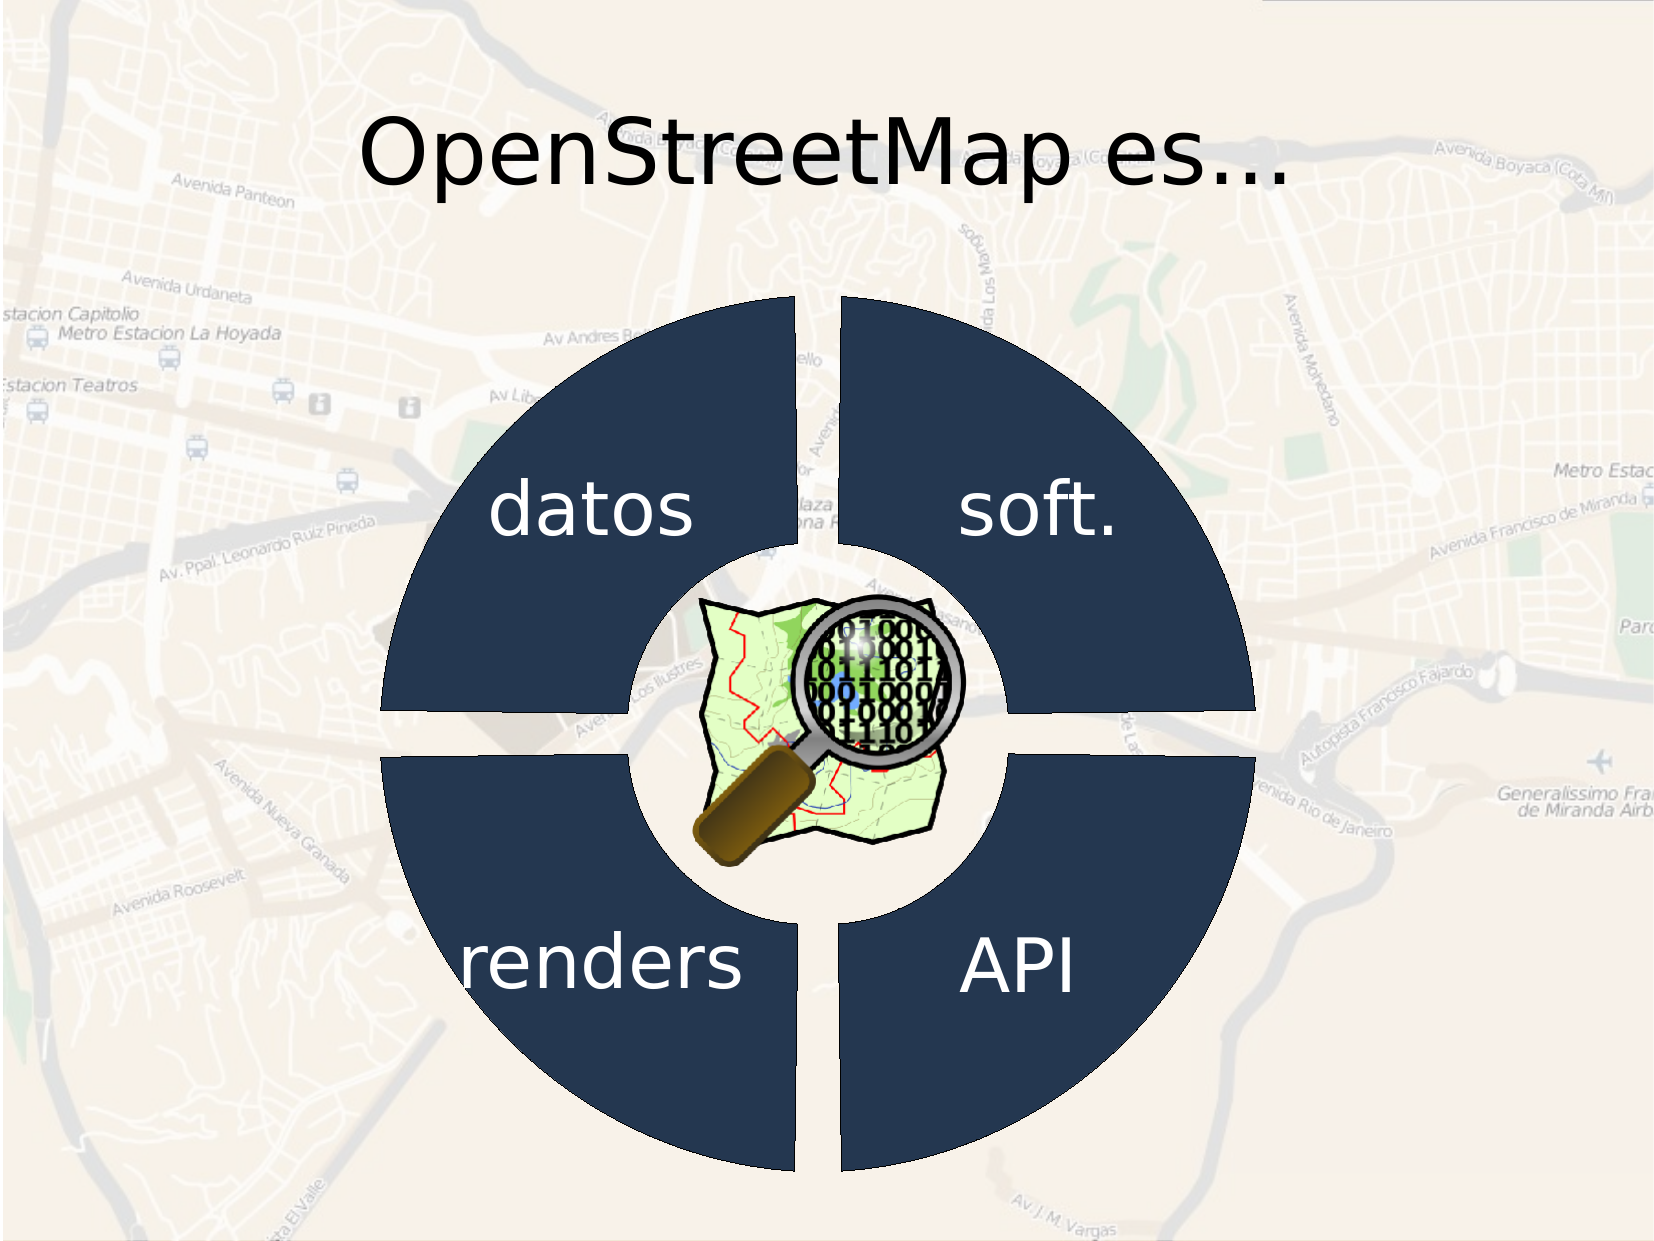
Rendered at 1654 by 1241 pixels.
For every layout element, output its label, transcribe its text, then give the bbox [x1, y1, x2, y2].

text_box renders [442, 911, 770, 1014]
text_box [380, 754, 742, 953]
title OpenStreetMap es... [82, 49, 1571, 257]
text_box soft. [942, 458, 1136, 561]
text_box [380, 296, 798, 714]
text_box [838, 296, 1256, 714]
picture [687, 586, 972, 870]
text_box API [944, 915, 1093, 1018]
text_box [838, 753, 1256, 1172]
text_box datos [472, 458, 711, 562]
text_box [485, 919, 798, 1172]
